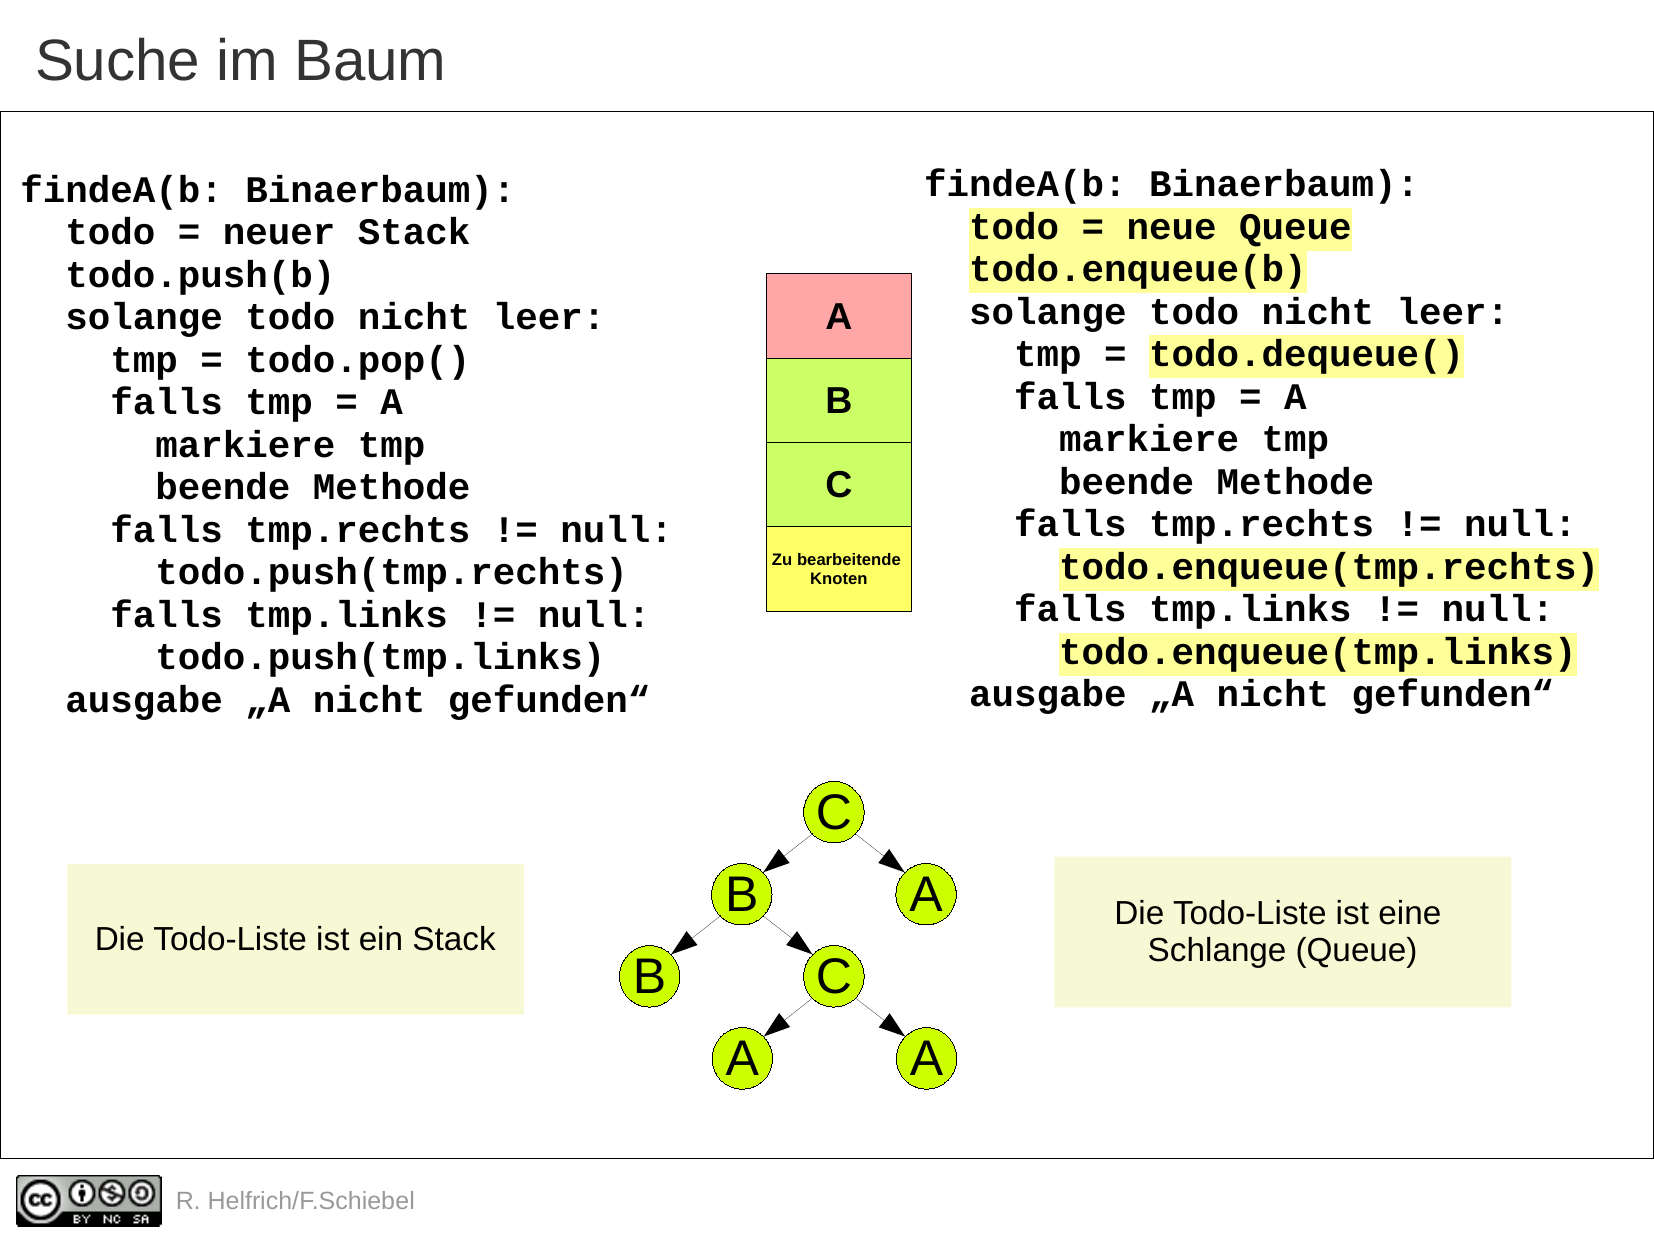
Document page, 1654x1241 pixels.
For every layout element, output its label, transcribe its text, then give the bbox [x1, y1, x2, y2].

text_box Zu bearbeitende Knoten [766, 527, 912, 612]
text_box C [766, 443, 912, 527]
text_box Die Todo-Liste ist eine Schlange (Queue) [1054, 856, 1512, 1008]
text_box B [619, 945, 680, 1008]
text_box A [712, 1027, 773, 1090]
list findeA(b: Binaerbaum): todo = neuer Stack todo.push(b) solange todo nicht leer: tmp = todo.pop() falls tmp = A markiere tmp beende Methode falls tmp.rechts != null: todo.push(tmp.rechts) falls tmp.links != null: todo.push(tmp.links) ausgabe „A nicht gefunden“ [20, 170, 776, 891]
text_box C [803, 945, 865, 1008]
text_box B [766, 358, 912, 443]
text_box B [711, 863, 773, 925]
picture [16, 1175, 162, 1227]
text_box Die Todo-Liste ist ein Stack [67, 863, 524, 1015]
text_box A [766, 273, 912, 358]
text_box A [895, 863, 957, 925]
list findeA(b: Binaerbaum): todo = neue Queue todo.enqueue(b) solange todo nicht leer: tmp = todo.dequeue() falls tmp = A markiere tmp beende Methode falls tmp.rechts != null: todo.enqueue(tmp.rechts) falls tmp.links != null: todo.enqueue(tmp.links) ausgabe „A nicht gefunden“ [924, 165, 1644, 885]
text_box C [803, 781, 865, 843]
text_box A [896, 1027, 957, 1090]
title Suche im Baum [35, 22, 1636, 100]
